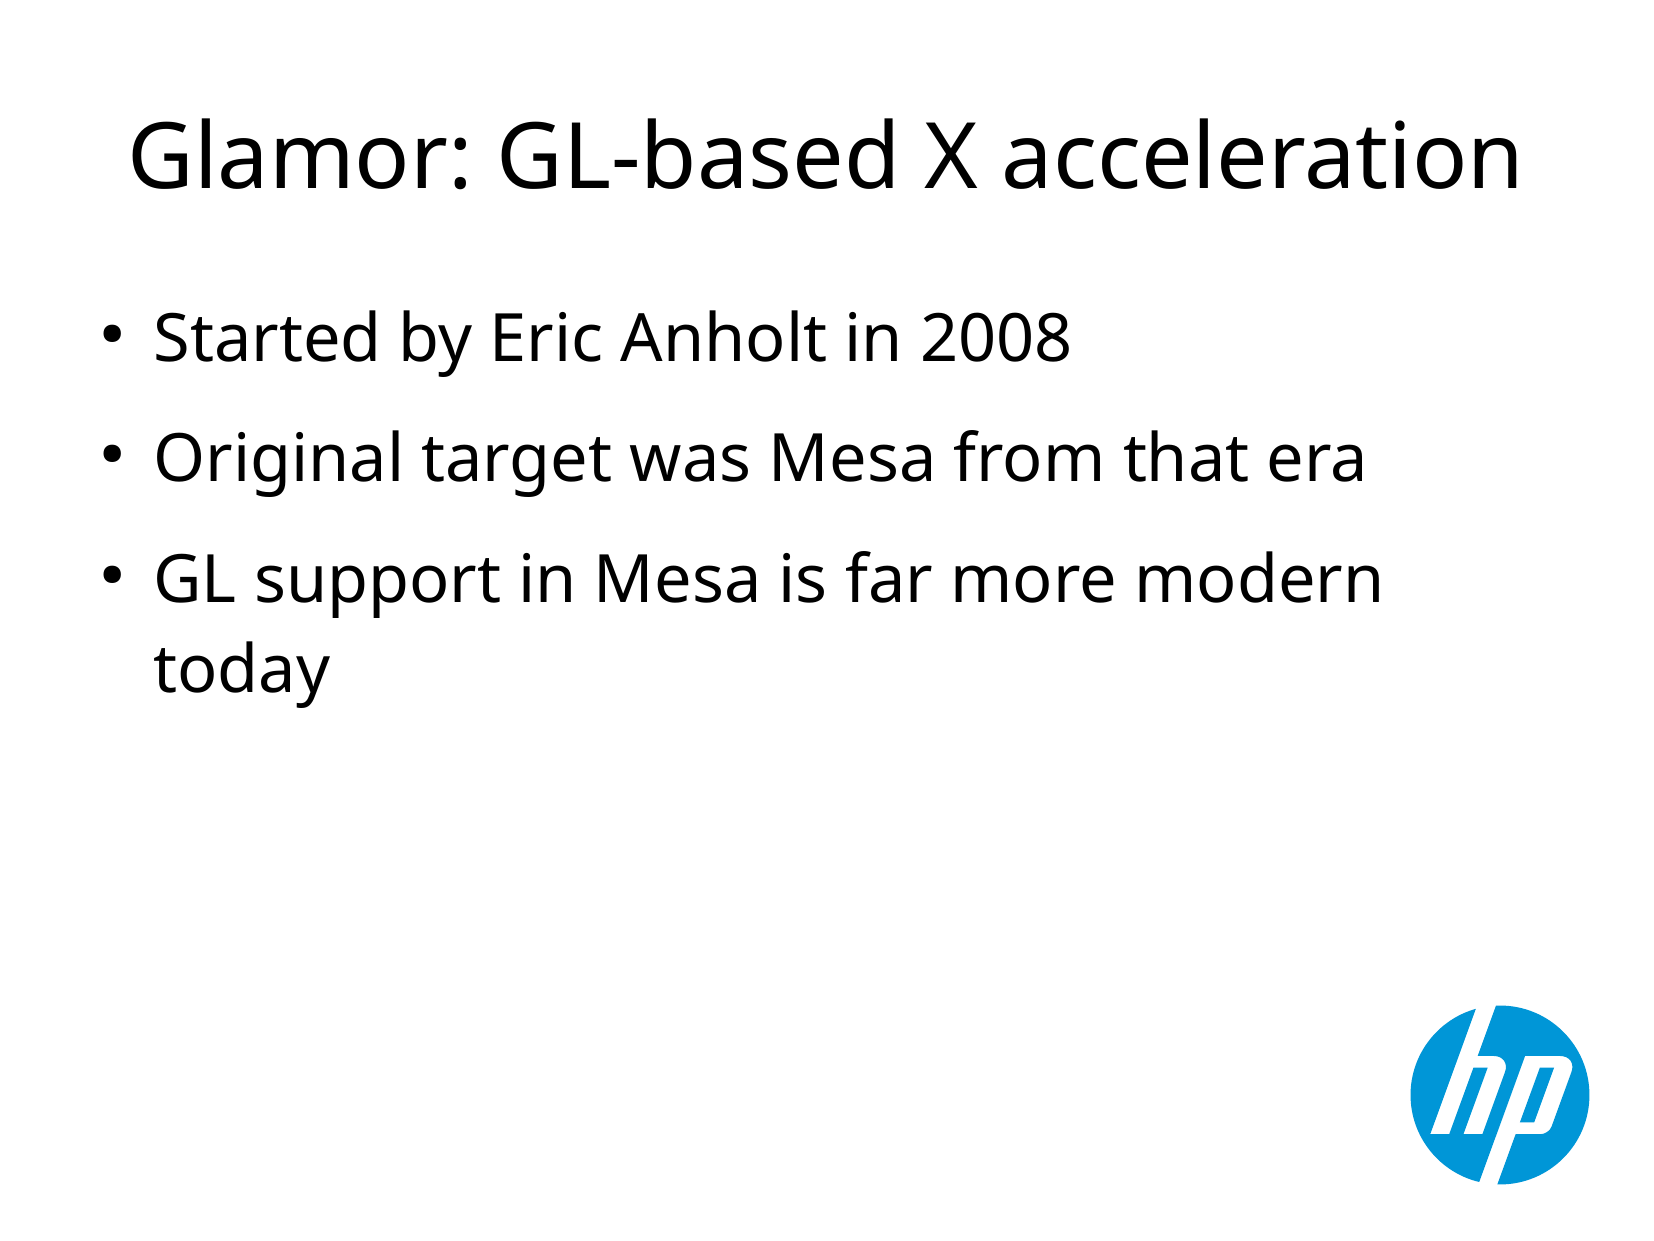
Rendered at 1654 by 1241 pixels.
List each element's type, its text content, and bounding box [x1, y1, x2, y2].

list Started by Eric Anholt in 2008 Original target was Mesa from that era GL support in Mesa is far more modern today [82, 290, 1571, 1010]
title Glamor: GL-based X acceleration [82, 49, 1571, 257]
